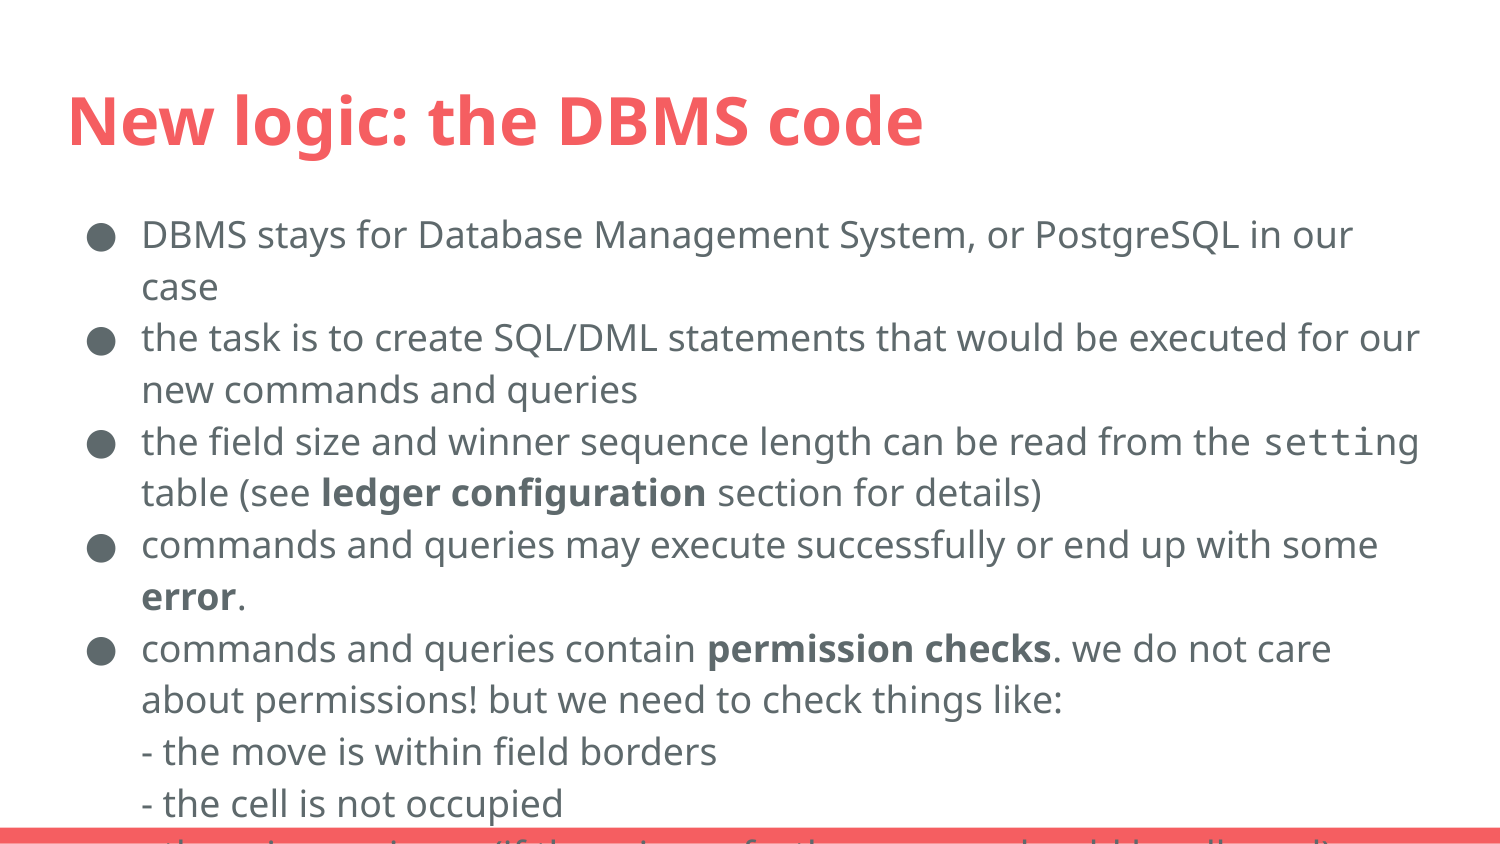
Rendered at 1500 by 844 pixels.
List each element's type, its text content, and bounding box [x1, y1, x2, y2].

list DBMS stays for Database Management System, or PostgreSQL in our case the task is to create SQL/DML statements that would be executed for our new commands and queries the field size and winner sequence length can be read from the setting table (see ledger configuration section for details) commands and queries may execute successfully or end up with some error. commands and queries contain permission checks. we do not care about permissions! but we need to check things like: - the move is within field borders - the cell is not occupied - there is no winner (if there is, no further moves should be allowed) - anything else? [51, 189, 1449, 750]
title New logic: the DBMS code [51, 64, 1449, 167]
